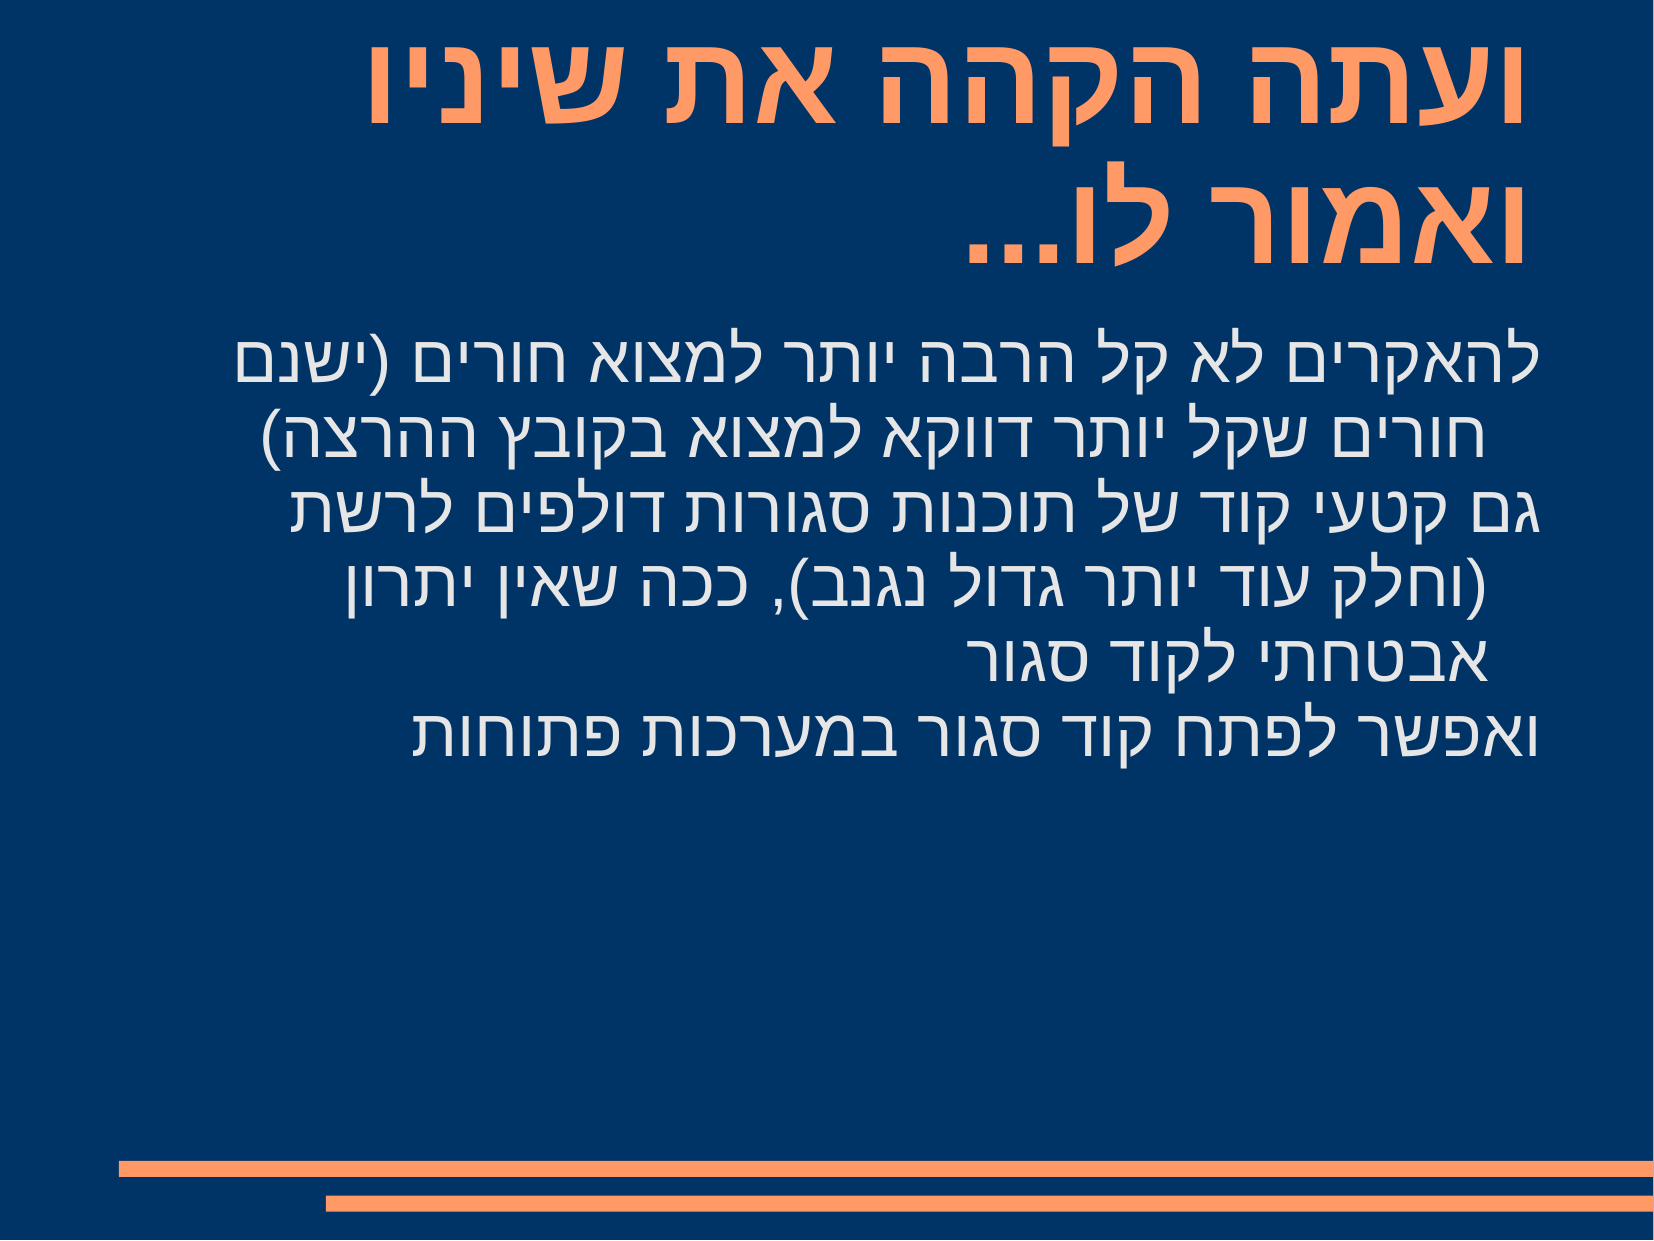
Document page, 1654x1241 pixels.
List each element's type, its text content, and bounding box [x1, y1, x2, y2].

title ועתה הקהה את שיניו ואמור לו... [121, 0, 1534, 311]
list להאקרים לא קל הרבה יותר למצוא חורים (ישנם חורים שקל יותר דווקא למצוא בקובץ ההרצה) גם קטעי קוד של תוכנות סגורות דולפים לרשת (וחלק עוד יותר גדול נגנב), ככה שאין יתרון אבטחתי לקוד סגור ואפשר לפתח קוד סגור במערכות פתוחות [121, 322, 1561, 1133]
